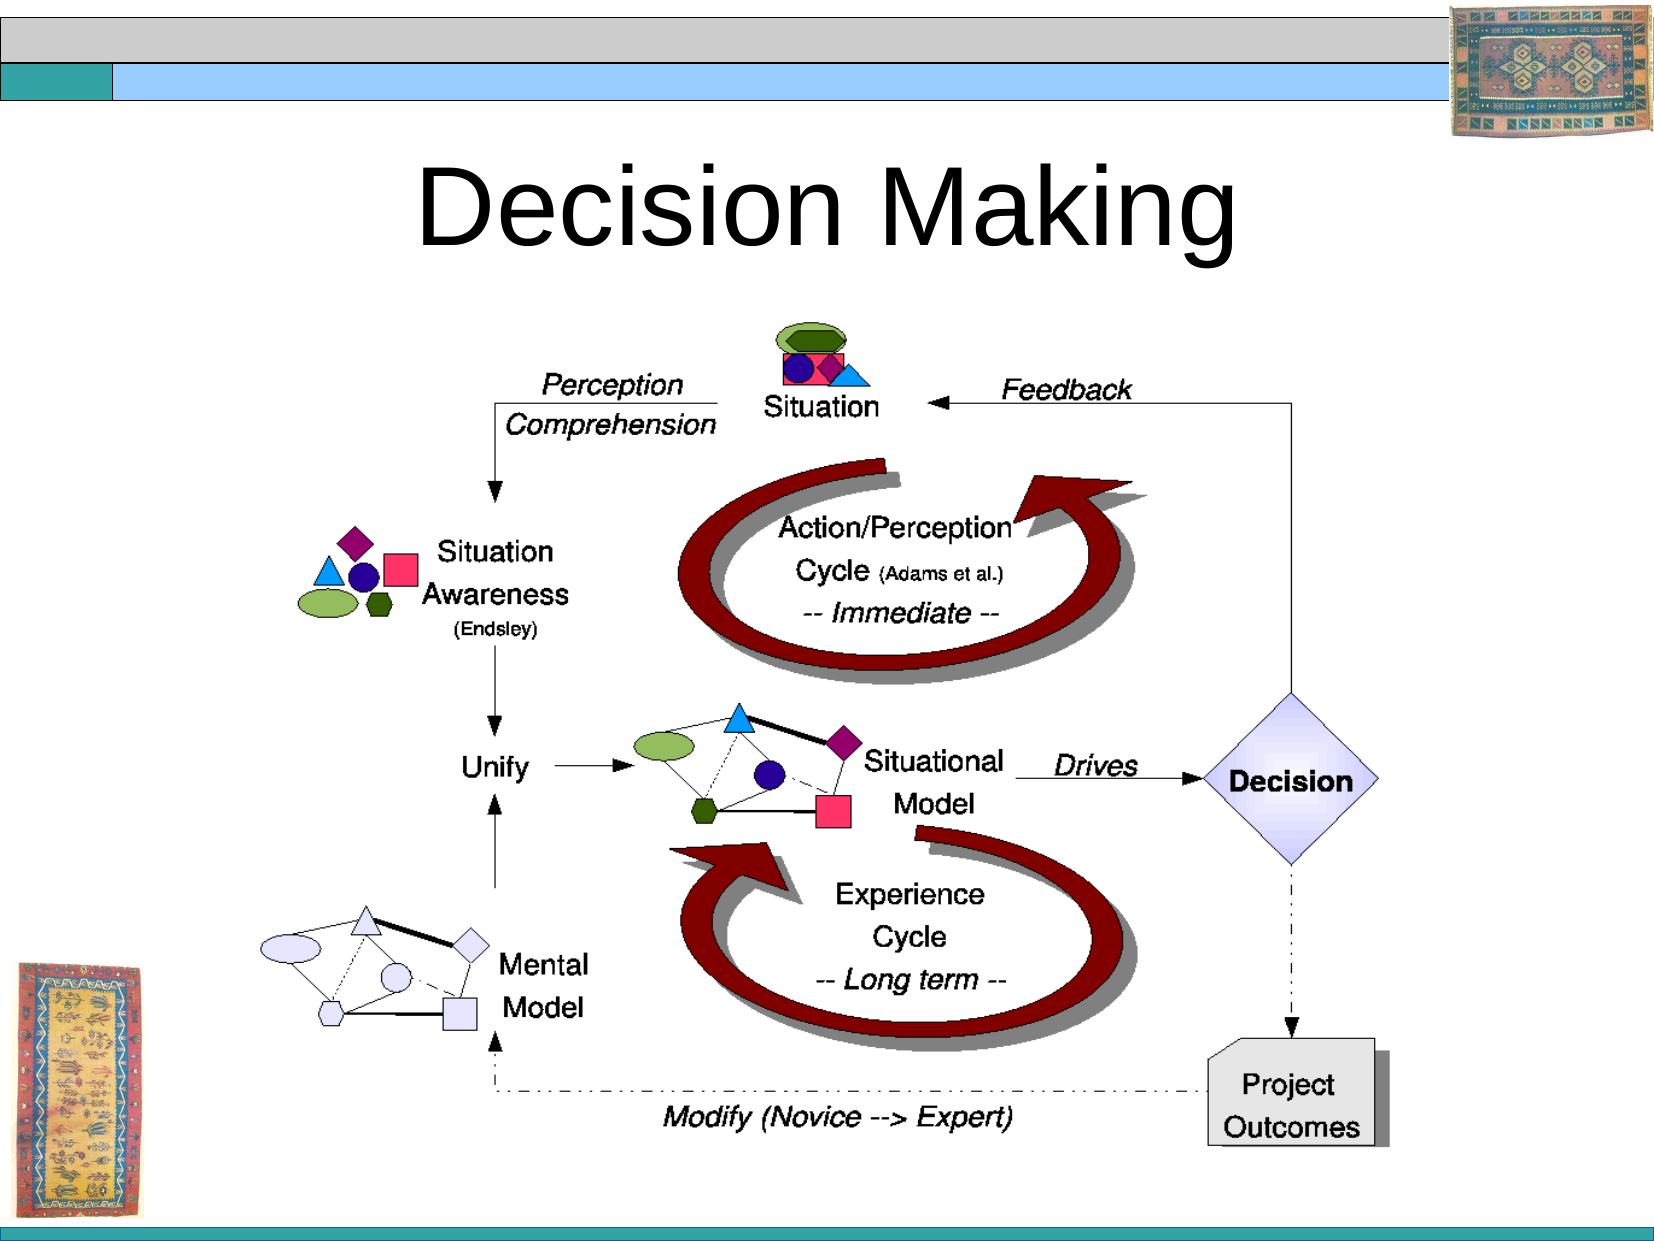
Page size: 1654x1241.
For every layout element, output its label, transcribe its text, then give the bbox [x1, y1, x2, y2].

title Decision Making [121, 102, 1534, 310]
picture [217, 305, 1449, 1193]
picture [1449, 5, 1654, 139]
picture [12, 962, 144, 1219]
